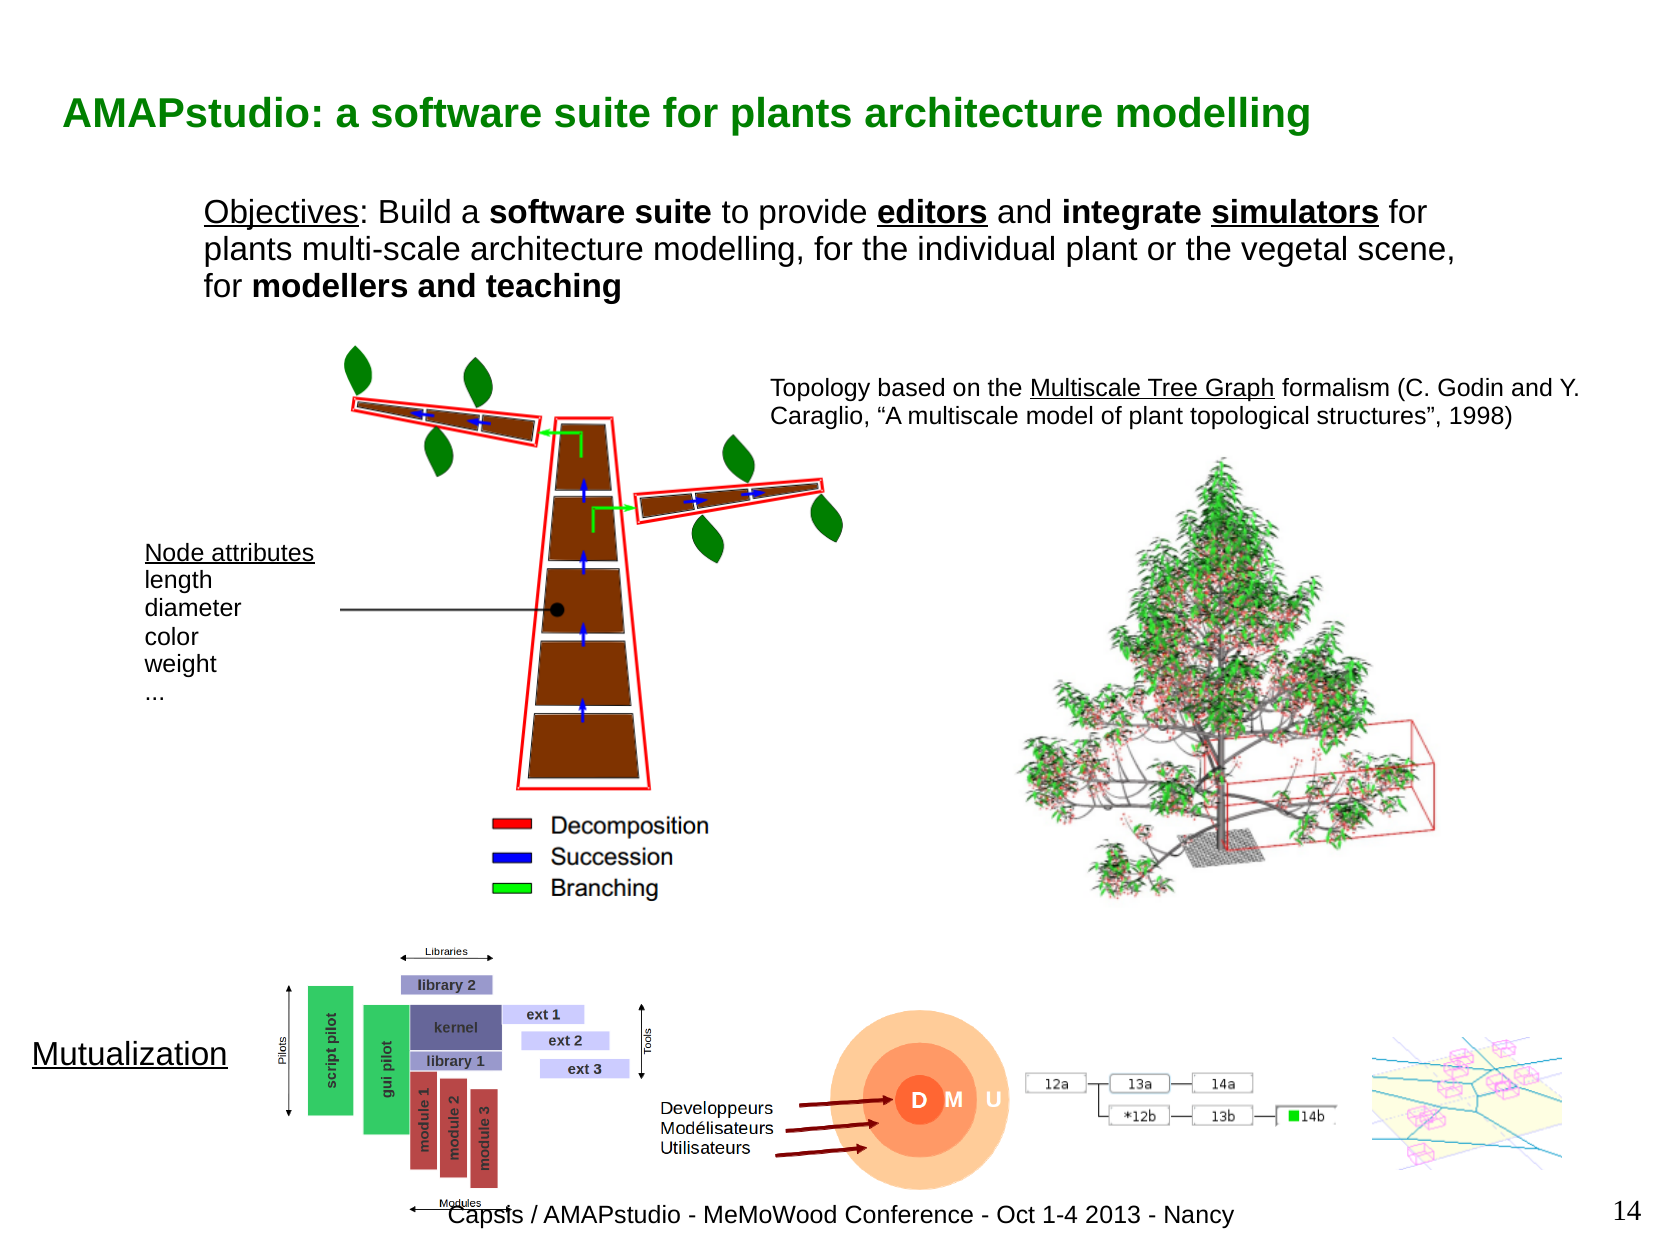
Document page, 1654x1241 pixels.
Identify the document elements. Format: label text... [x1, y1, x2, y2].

text_box Capsis / AMAPstudio - MeMoWood Conference - Oct 1-4 2013 - Nancy [307, 1193, 1377, 1236]
picture [1018, 1062, 1346, 1132]
text_box Mutualization [11, 1027, 249, 1080]
picture [271, 946, 1015, 1217]
picture [1372, 1035, 1562, 1170]
text_box Node attributes length diameter color weight ... [129, 530, 438, 714]
text_box AMAPstudio: a software suite for plants architecture modelling [47, 82, 1548, 144]
picture [1003, 436, 1455, 912]
text_box Topology based on the Multiscale Tree Graph formalism (C. Godin and Y. Caraglio, “A multiscale model of plant topological structures”, 1998) [755, 366, 1619, 437]
picture [340, 341, 861, 910]
text_box Objectives: Build a software suite to provide editors and integrate simulators for plants multi-scale architecture modelling, for the individual plant or the vegetal scene, for modellers and teaching [188, 184, 1506, 284]
